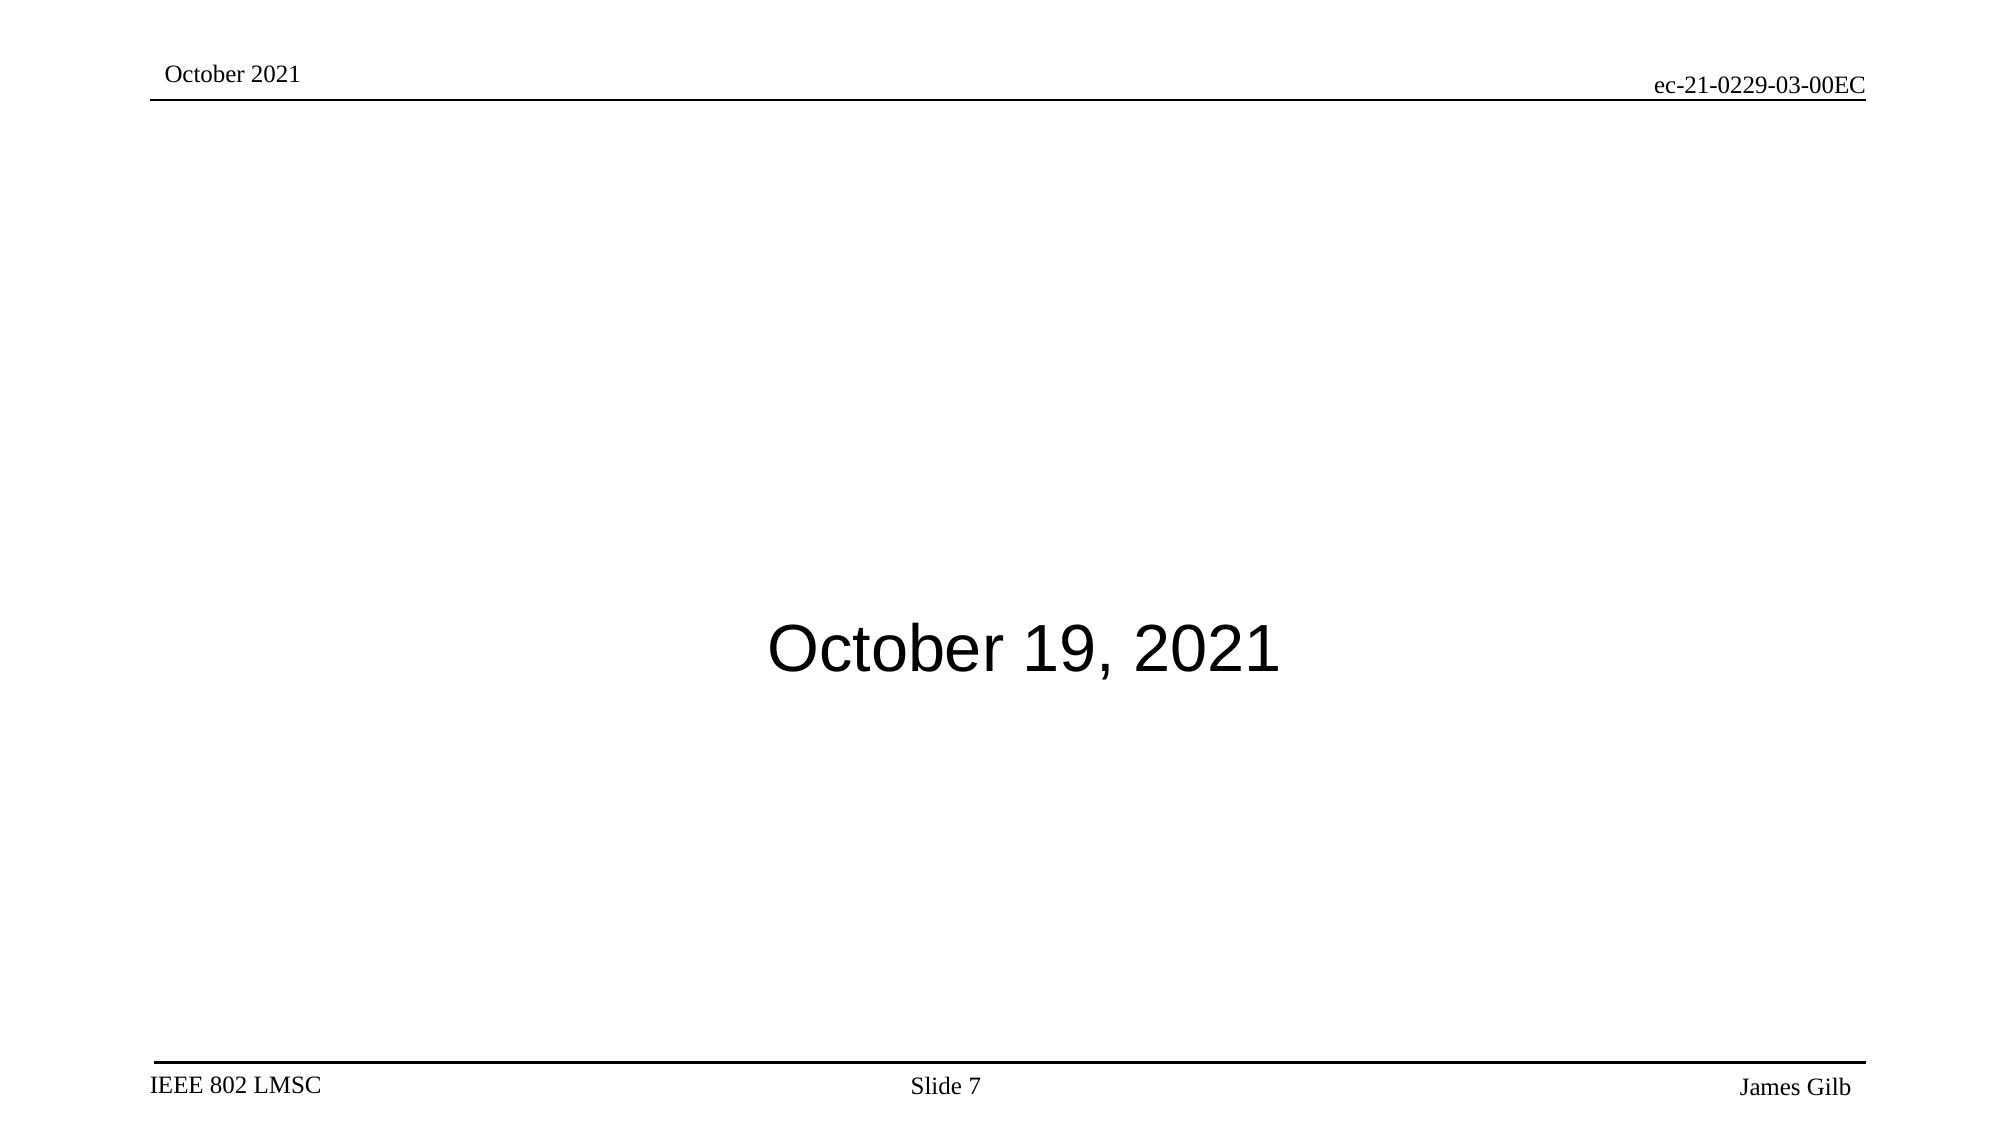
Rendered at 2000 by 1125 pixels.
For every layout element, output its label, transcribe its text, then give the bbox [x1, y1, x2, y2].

subtitle October 19, 2021 [149, 239, 1900, 1051]
